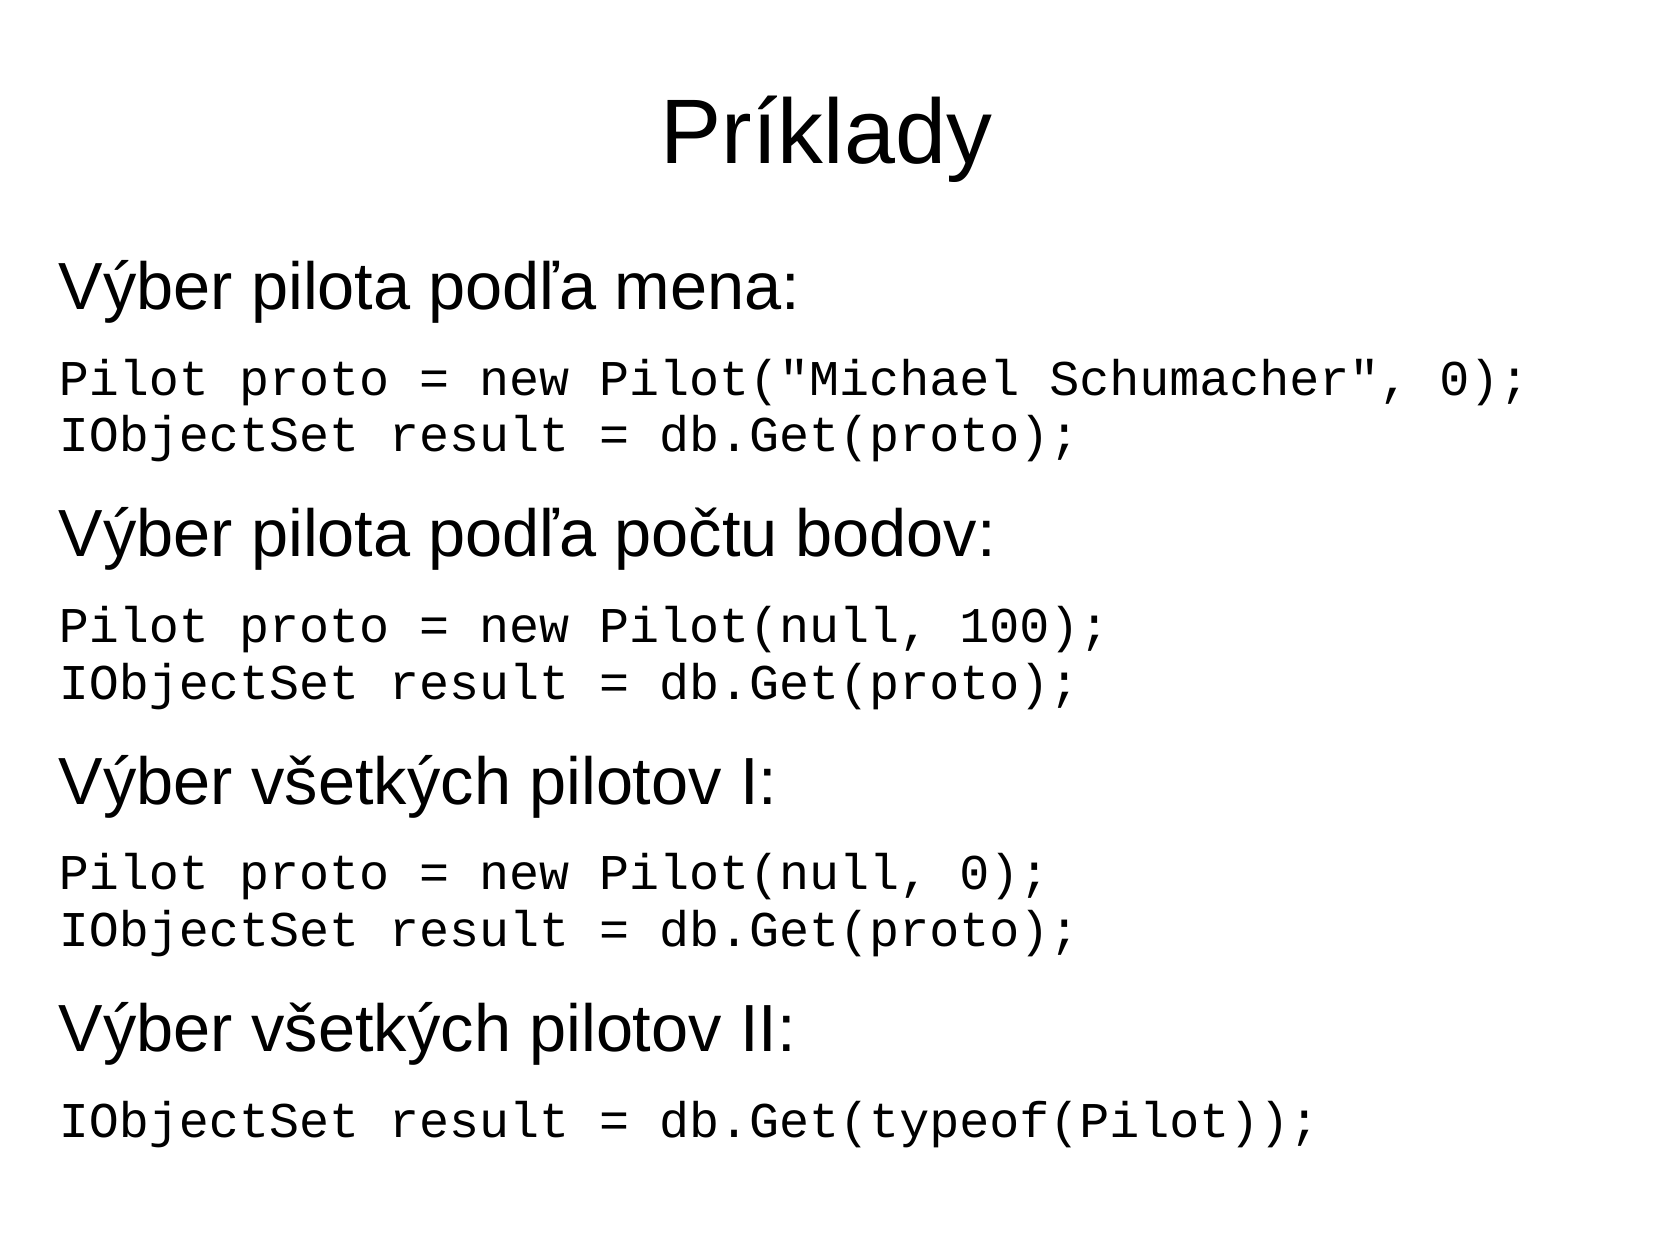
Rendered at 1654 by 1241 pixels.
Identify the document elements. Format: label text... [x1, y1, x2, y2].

list Výber pilota podľa mena: Pilot proto = new Pilot("Michael Schumacher", 0); IObjectSet result = db.Get(proto); Výber pilota podľa počtu bodov: Pilot proto = new Pilot(null, 100); IObjectSet result = db.Get(proto); Výber všetkých pilotov I: Pilot proto = new Pilot(null, 0); IObjectSet result = db.Get(proto); Výber všetkých pilotov II: IObjectSet result = db.Get(typeof(Pilot)); [59, 249, 1595, 1157]
title Príklady [82, 56, 1571, 207]
